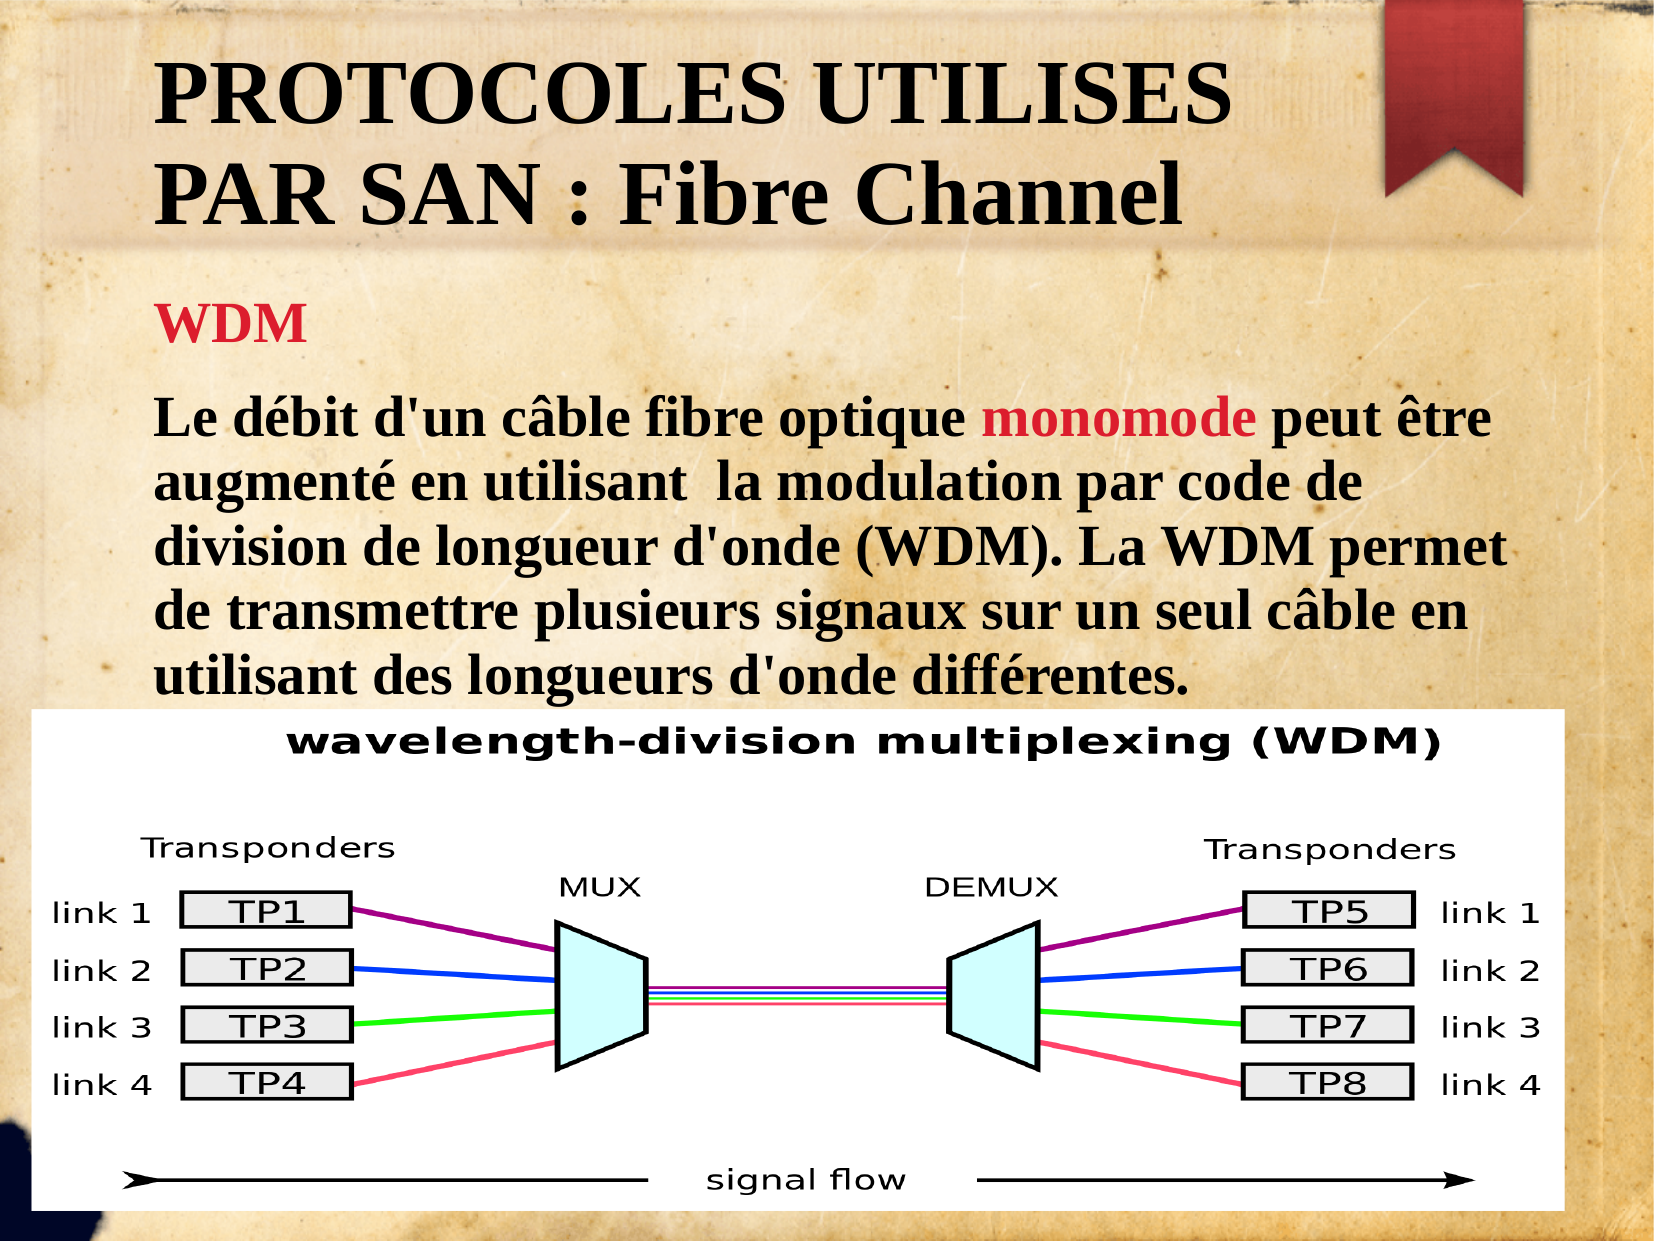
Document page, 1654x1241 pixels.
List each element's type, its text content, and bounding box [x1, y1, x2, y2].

picture [0, 0, 1654, 1241]
list WDM Le débit d'un câble fibre optique monomode peut être augmenté en utilisant la modulation par code de division de longueur d'onde (WDM). La WDM permet de transmettre plusieurs signaux sur un seul câble en utilisant des longueurs d'onde différentes. [82, 290, 1538, 708]
title PROTOCOLES UTILISES PAR SAN : Fibre Channel [82, 41, 1347, 245]
